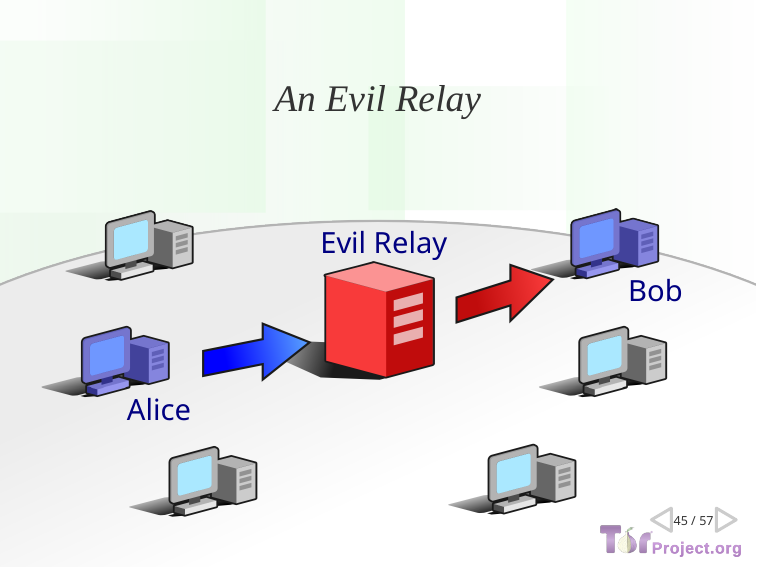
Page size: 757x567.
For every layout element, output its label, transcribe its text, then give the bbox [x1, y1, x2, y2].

text_box An Evil Relay [0, 70, 756, 127]
picture [0, 0, 757, 567]
text_box Evil Relay [300, 215, 469, 266]
text_box Alice [102, 382, 216, 432]
text_box Bob [599, 262, 712, 313]
text_box [716, 508, 737, 532]
text_box <number> / 61 [618, 504, 756, 555]
text_box [651, 508, 672, 532]
